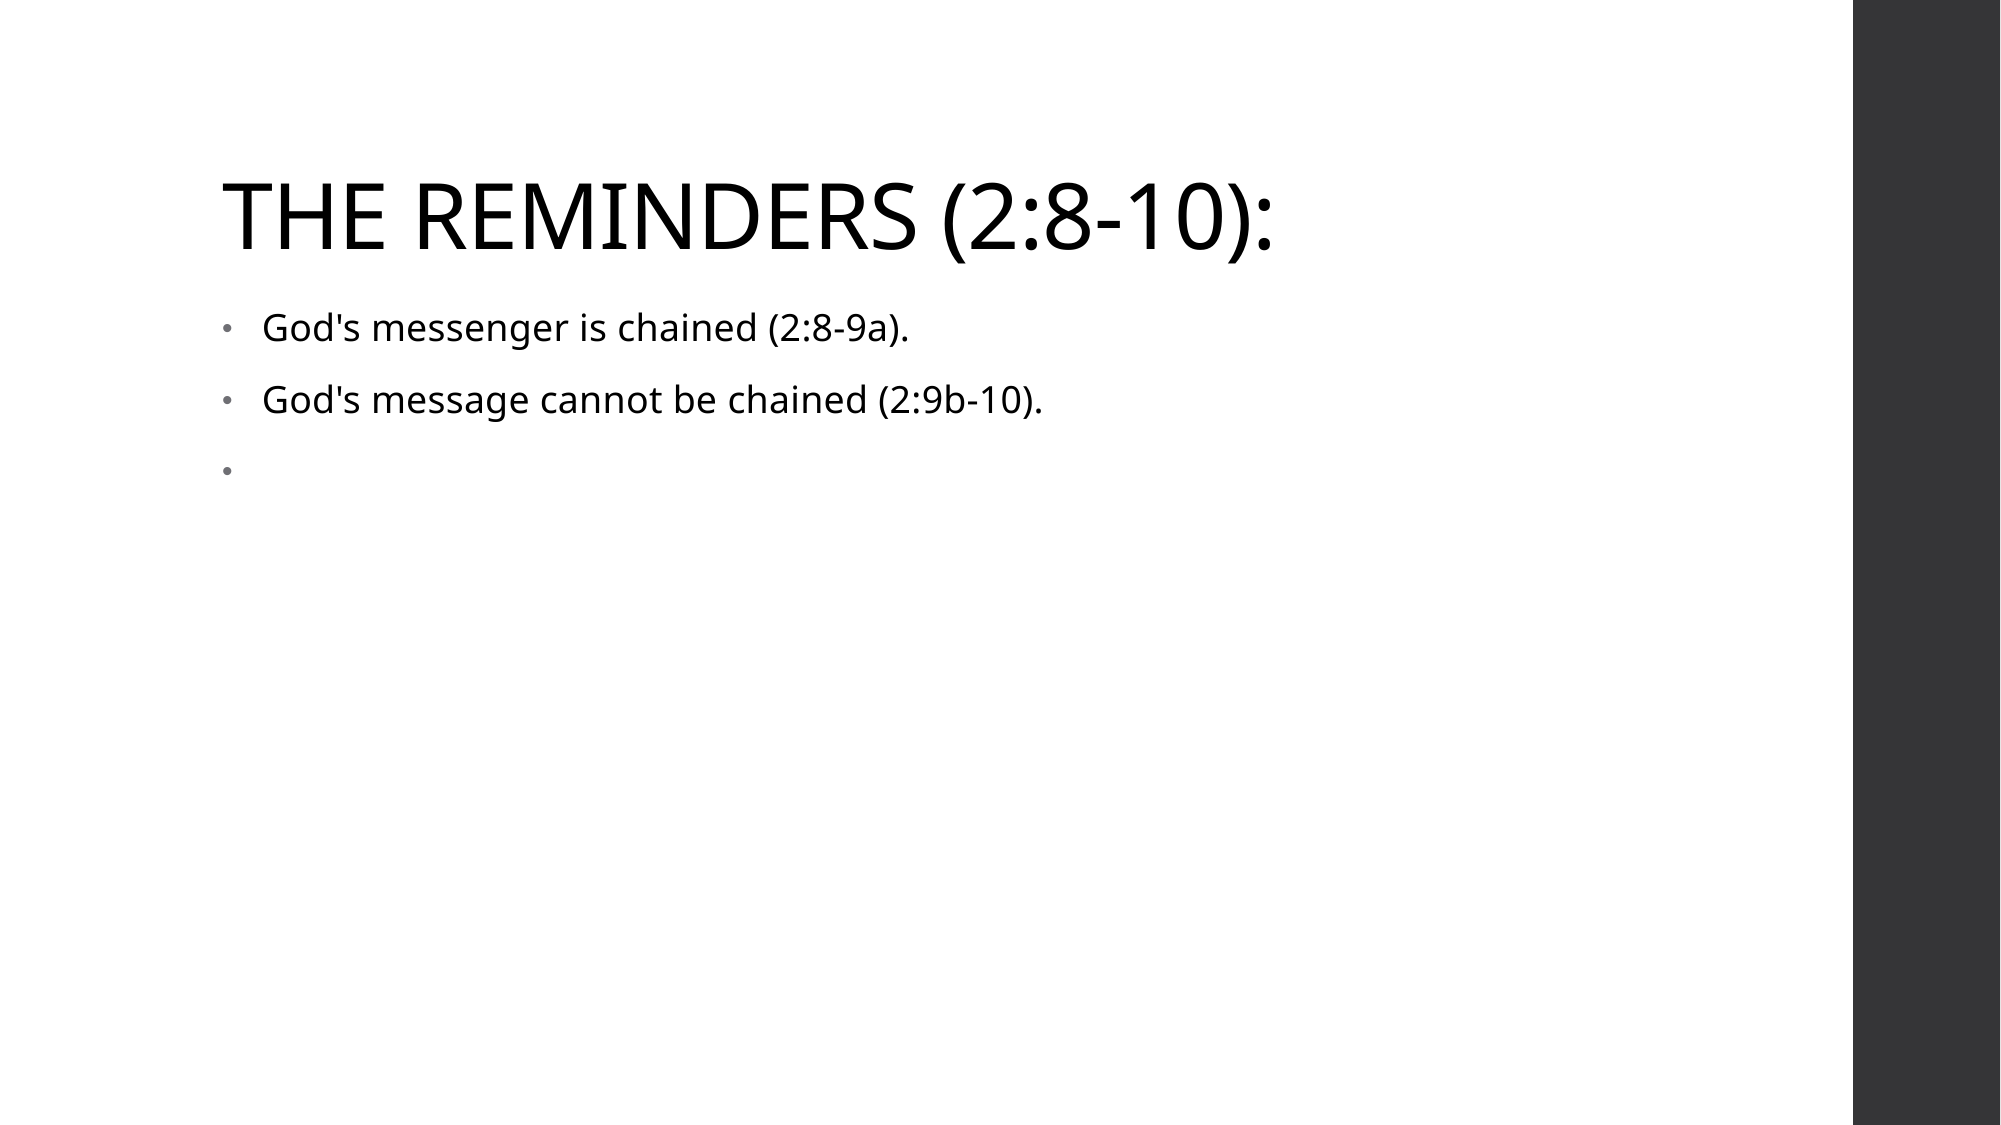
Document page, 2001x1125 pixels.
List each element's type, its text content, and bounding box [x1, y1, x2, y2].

list God's messenger is chained (2:8-9a). God's message cannot be chained (2:9b-10). [206, 299, 1617, 1014]
title THE REMINDERS (2:8-10): [206, 60, 1797, 278]
